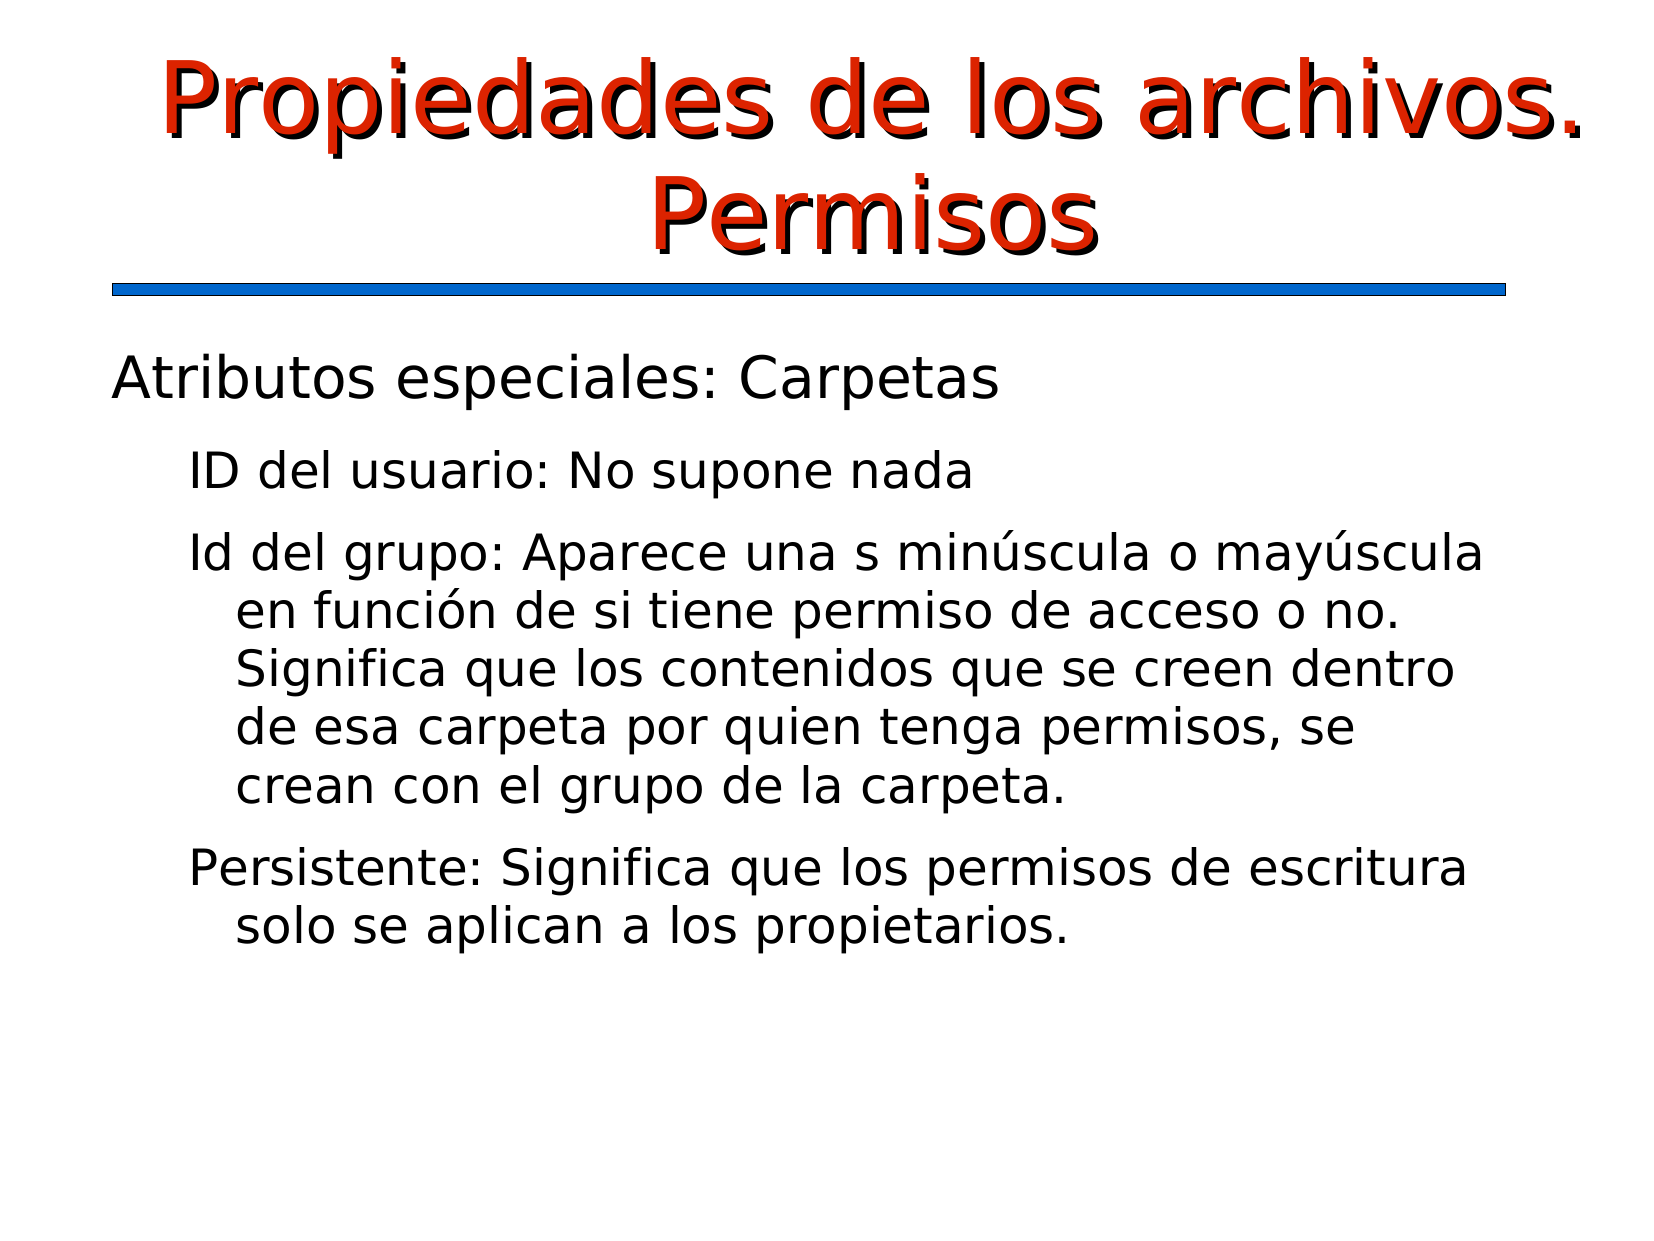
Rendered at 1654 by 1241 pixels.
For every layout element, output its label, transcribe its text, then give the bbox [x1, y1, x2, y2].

list Atributos especiales: Carpetas ID del usuario: No supone nada Id del grupo: Aparece una s minúscula o mayúscula en función de si tiene permiso de acceso o no. Significa que los contenidos que se creen dentro de esa carpeta por quien tenga permisos, se crean con el grupo de la carpeta. Persistente: Significa que los permisos de escritura solo se aplican a los propietarios. [93, 344, 1506, 955]
title Propiedades de los archivos. Permisos [121, 40, 1625, 274]
